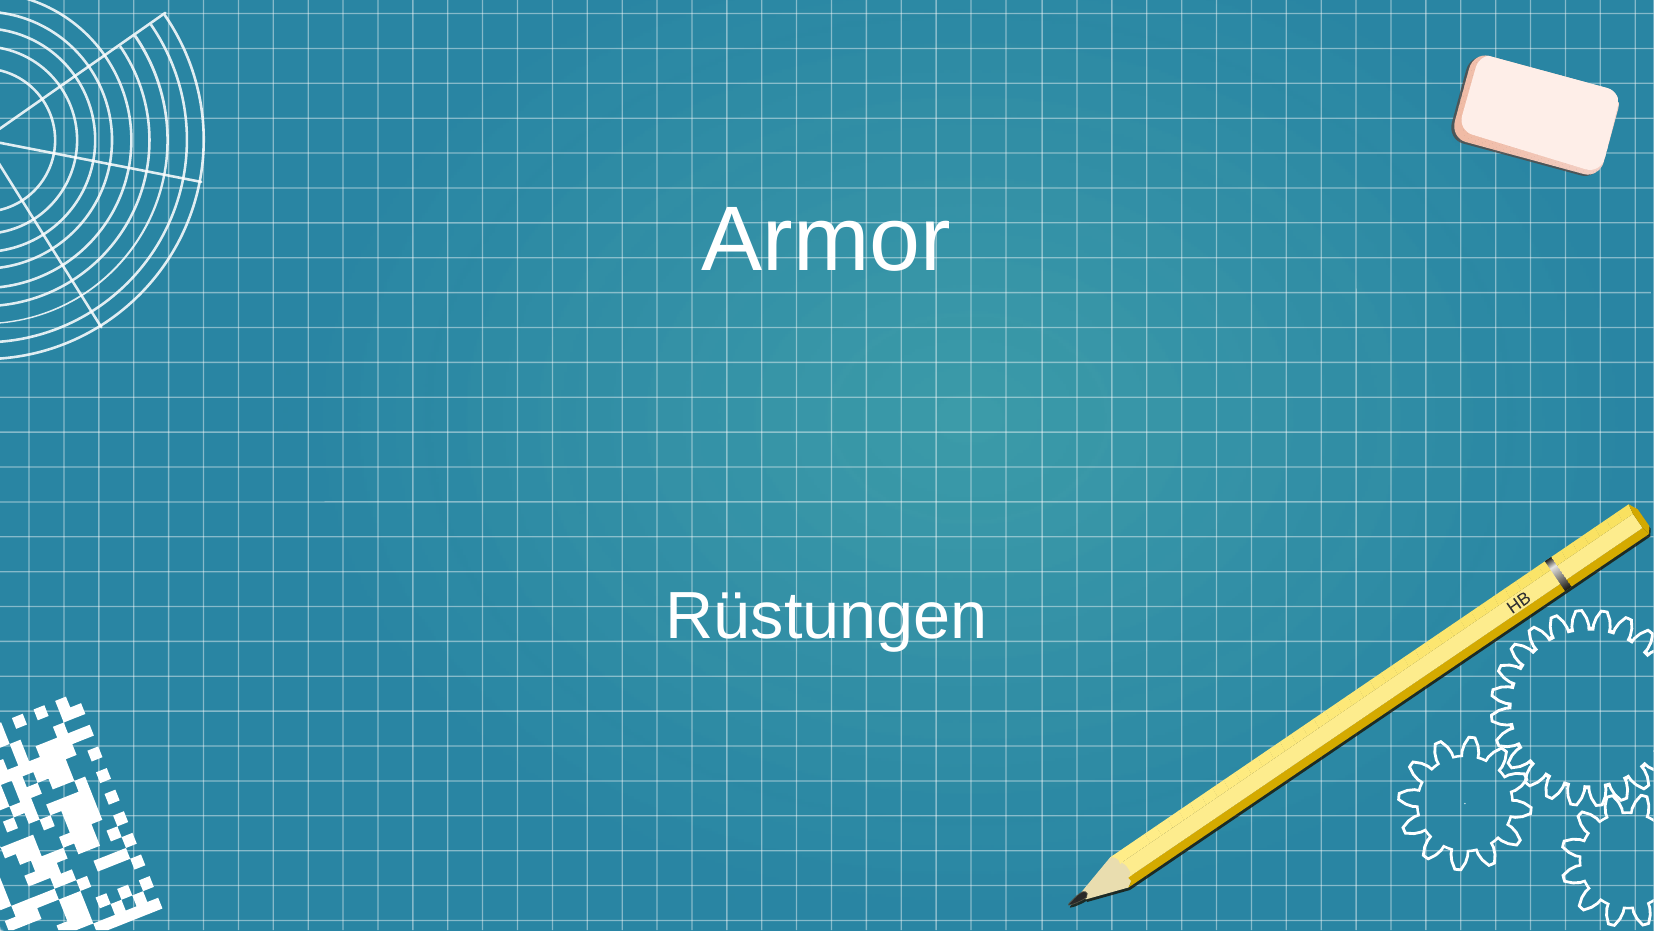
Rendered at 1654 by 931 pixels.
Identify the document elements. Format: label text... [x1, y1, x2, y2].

subtitle Rüstungen [82, 389, 1571, 842]
title Armor [82, 132, 1571, 346]
